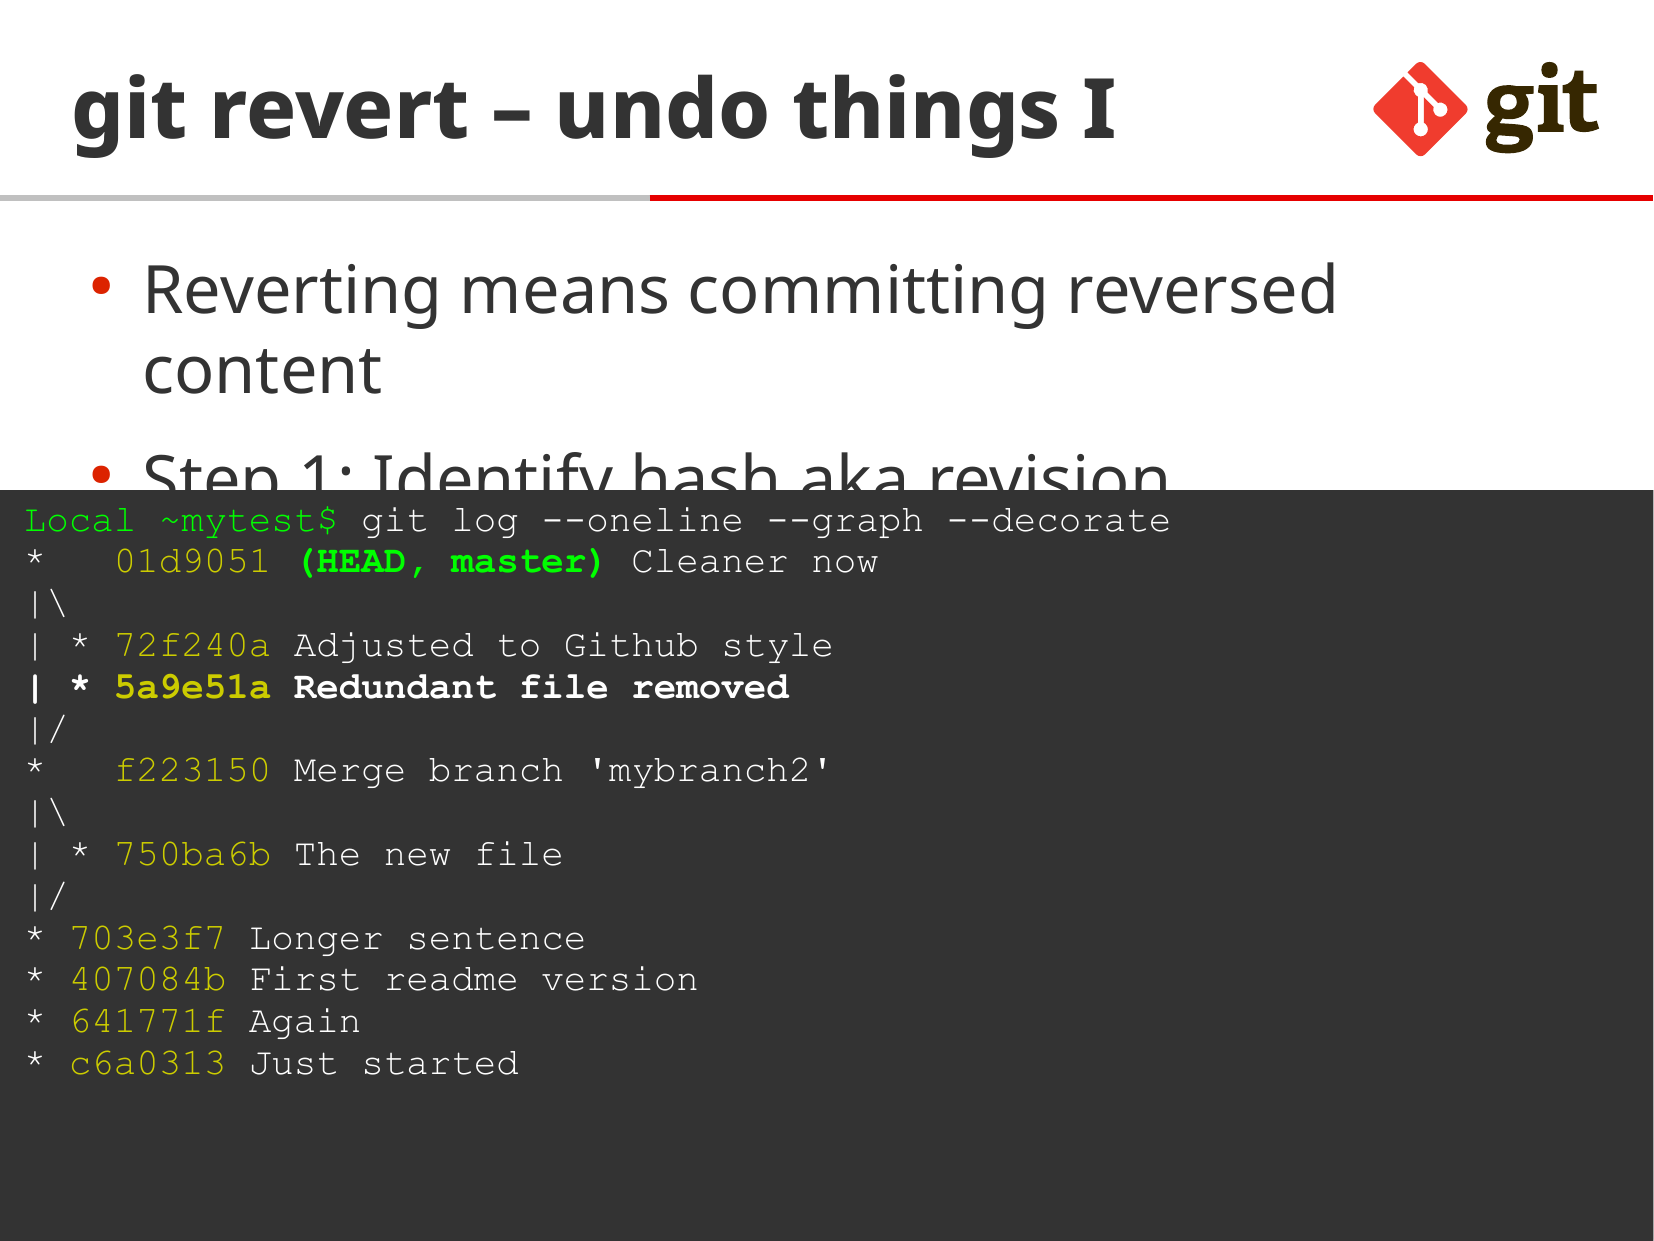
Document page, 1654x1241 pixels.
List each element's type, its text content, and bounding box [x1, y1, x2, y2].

text_box Local ~mytest$ git log --oneline --graph --decorate * 01d9051 (HEAD, master) Cleaner now |\ | * 72f240a Adjusted to Github style | * 5a9e51a Redundant file removed |/ * f223150 Merge branch 'mybranch2' |\ | * 750ba6b The new file |/ * 703e3f7 Longer sentence * 407084b First readme version * 641771f Again * c6a0313 Just started [0, 490, 1654, 1241]
list Reverting means committing reversed content Step 1: Identify hash aka revision [56, 239, 1595, 445]
title git revert – undo things I [56, 36, 1546, 175]
